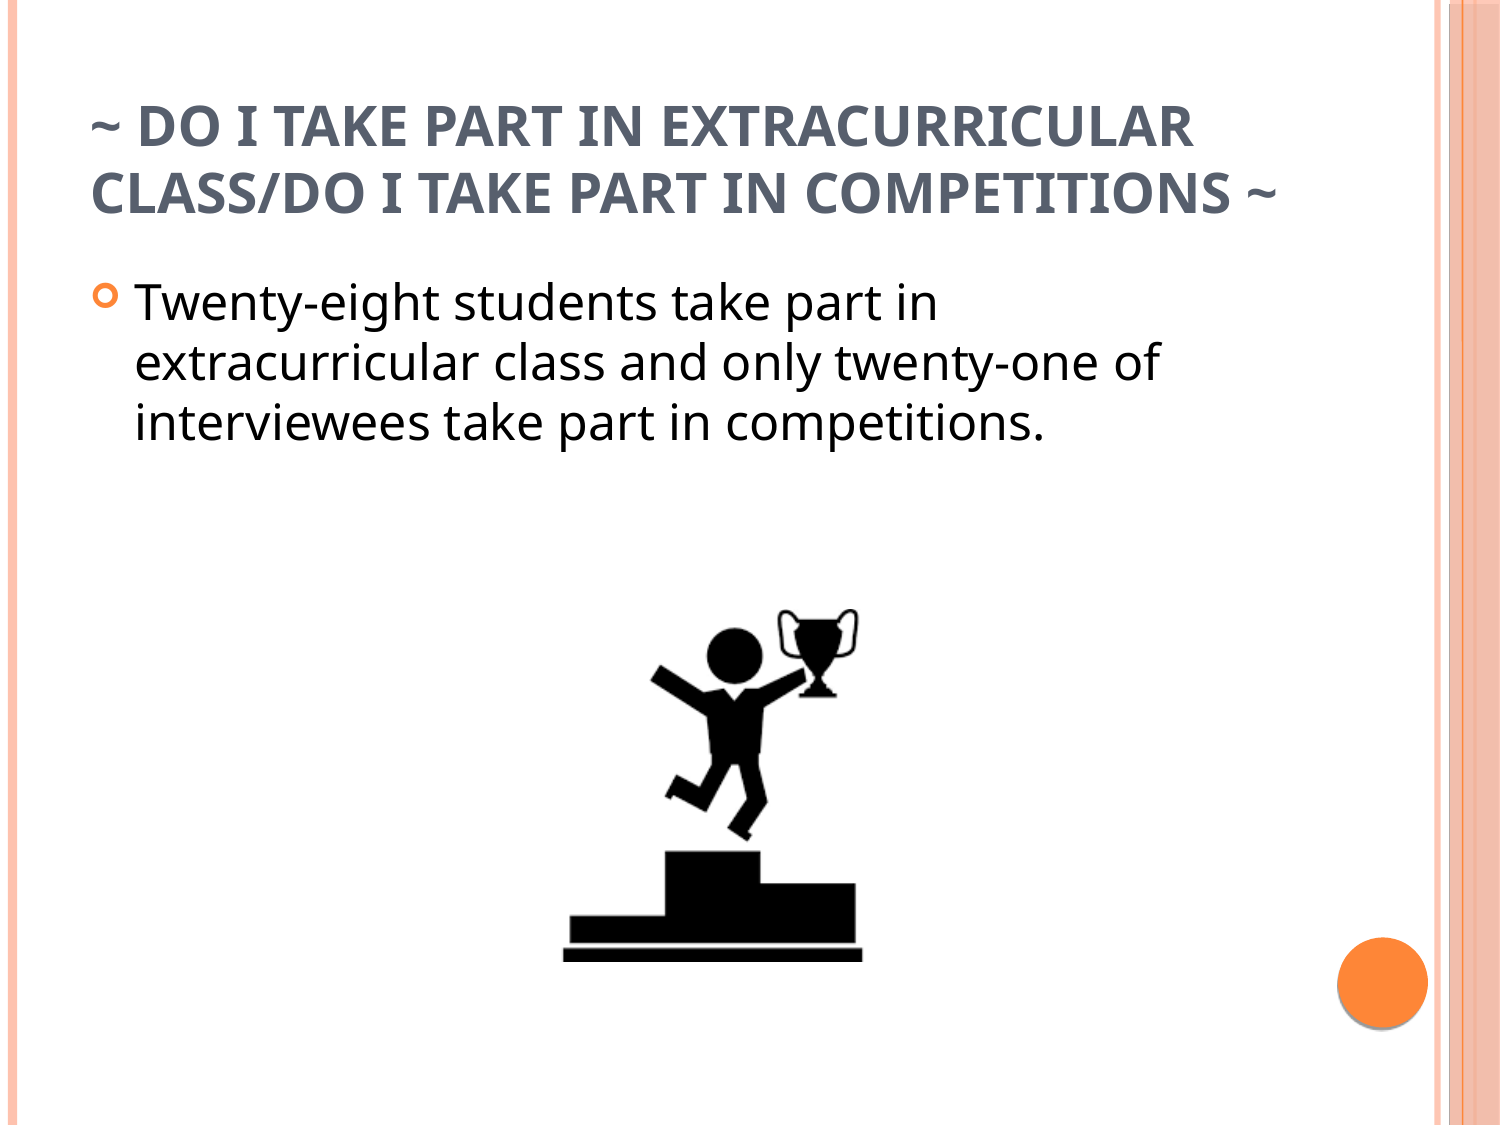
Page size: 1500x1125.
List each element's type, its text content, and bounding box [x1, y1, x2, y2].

list Twenty-eight students take part in extracurricular class and only twenty-one of interviewees take part in competitions. [75, 262, 1300, 1062]
picture [537, 609, 889, 962]
title ~ Do I take part in extracurricular class/do I take part in competitions ~ [75, 45, 1300, 233]
